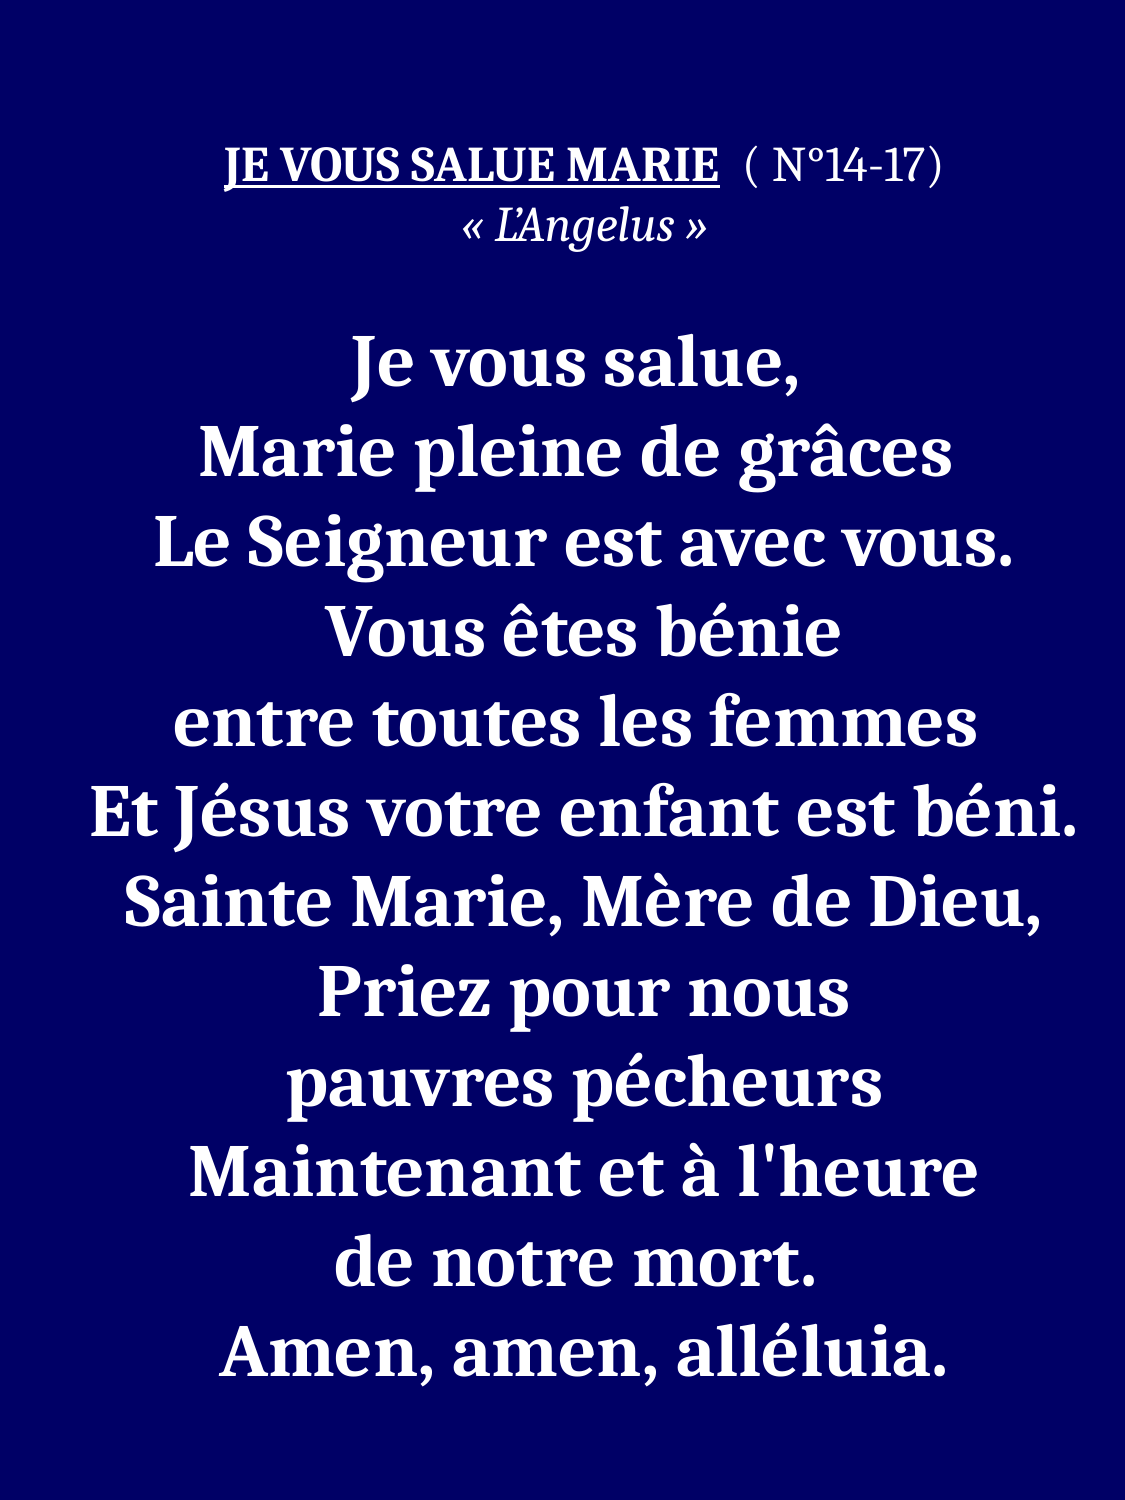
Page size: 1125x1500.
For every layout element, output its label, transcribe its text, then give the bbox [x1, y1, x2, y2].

text_box JE VOUS SALUE MARIE ( N°14-17) « L’Angelus » Je vous salue, Marie pleine de grâces Le Seigneur est avec vous. Vous êtes bénie entre toutes les femmes Et Jésus votre enfant est béni. Sainte Marie, Mère de Dieu, Priez pour nous pauvres pécheurs Maintenant et à l'heure de notre mort. Amen, amen, alléluia. [0, 123, 1125, 1478]
